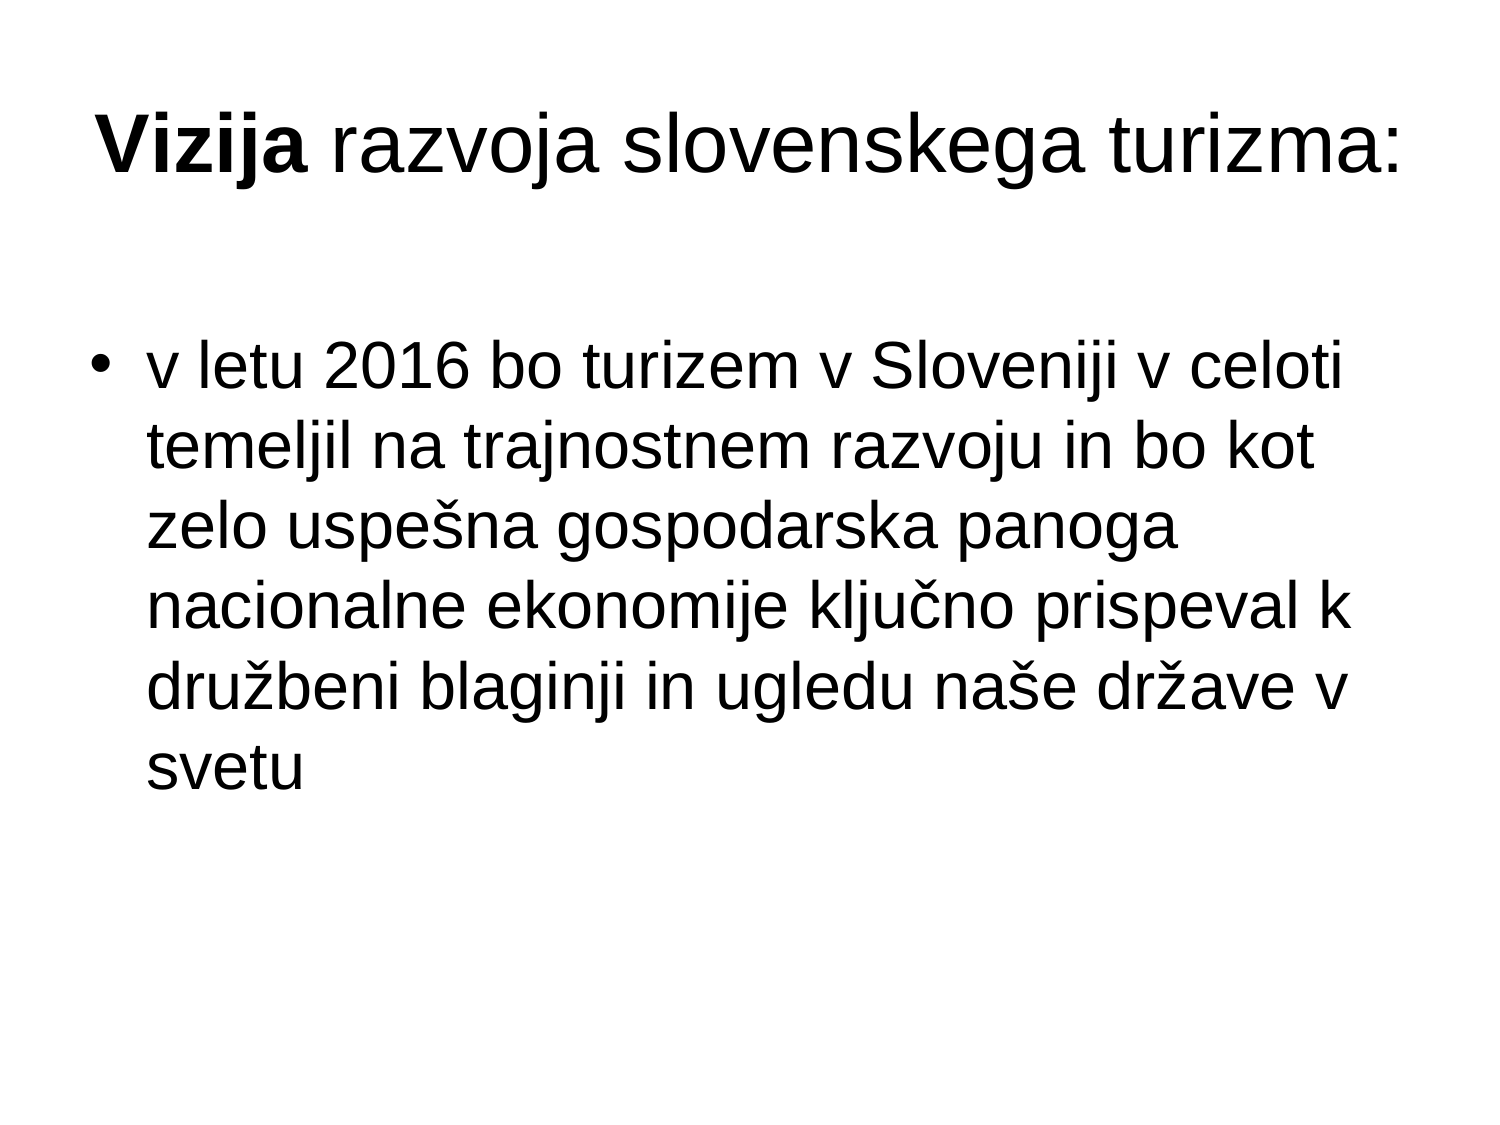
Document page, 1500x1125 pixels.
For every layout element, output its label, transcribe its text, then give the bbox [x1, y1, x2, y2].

title Vizija razvoja slovenskega turizma: [75, 45, 1426, 233]
list v letu 2016 bo turizem v Sloveniji v celoti temeljil na trajnostnem razvoju in bo kot zelo uspešna gospodarska panoga nacionalne ekonomije ključno prispeval k družbeni blaginji in ugledu naše države v svetu [75, 314, 1426, 1006]
